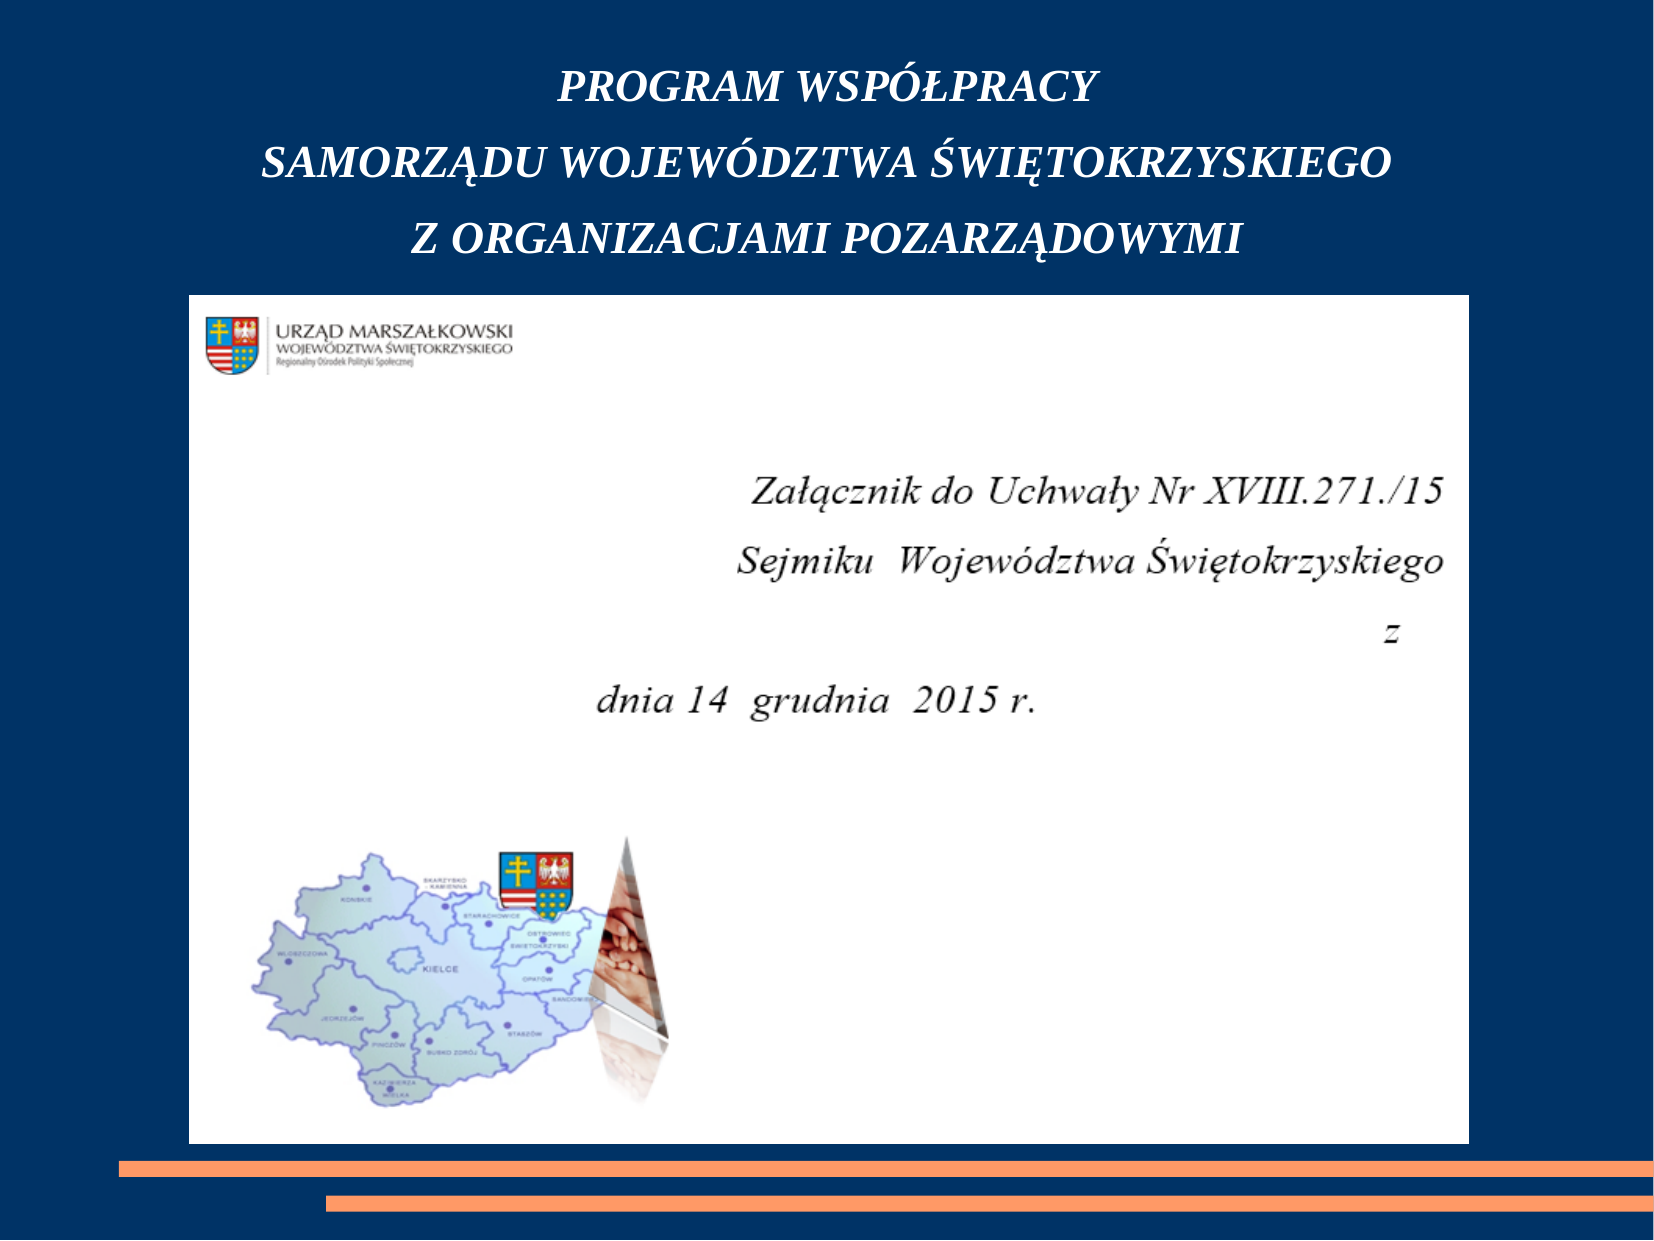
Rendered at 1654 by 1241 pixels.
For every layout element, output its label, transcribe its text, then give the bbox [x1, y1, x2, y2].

picture [189, 295, 1469, 1144]
title PROGRAM WSPÓŁPRACY SAMORZĄDU WOJEWÓDZTWA ŚWIĘTOKRZYSKIEGO Z ORGANIZACJAMI POZARZĄDOWYMI [121, 46, 1534, 254]
